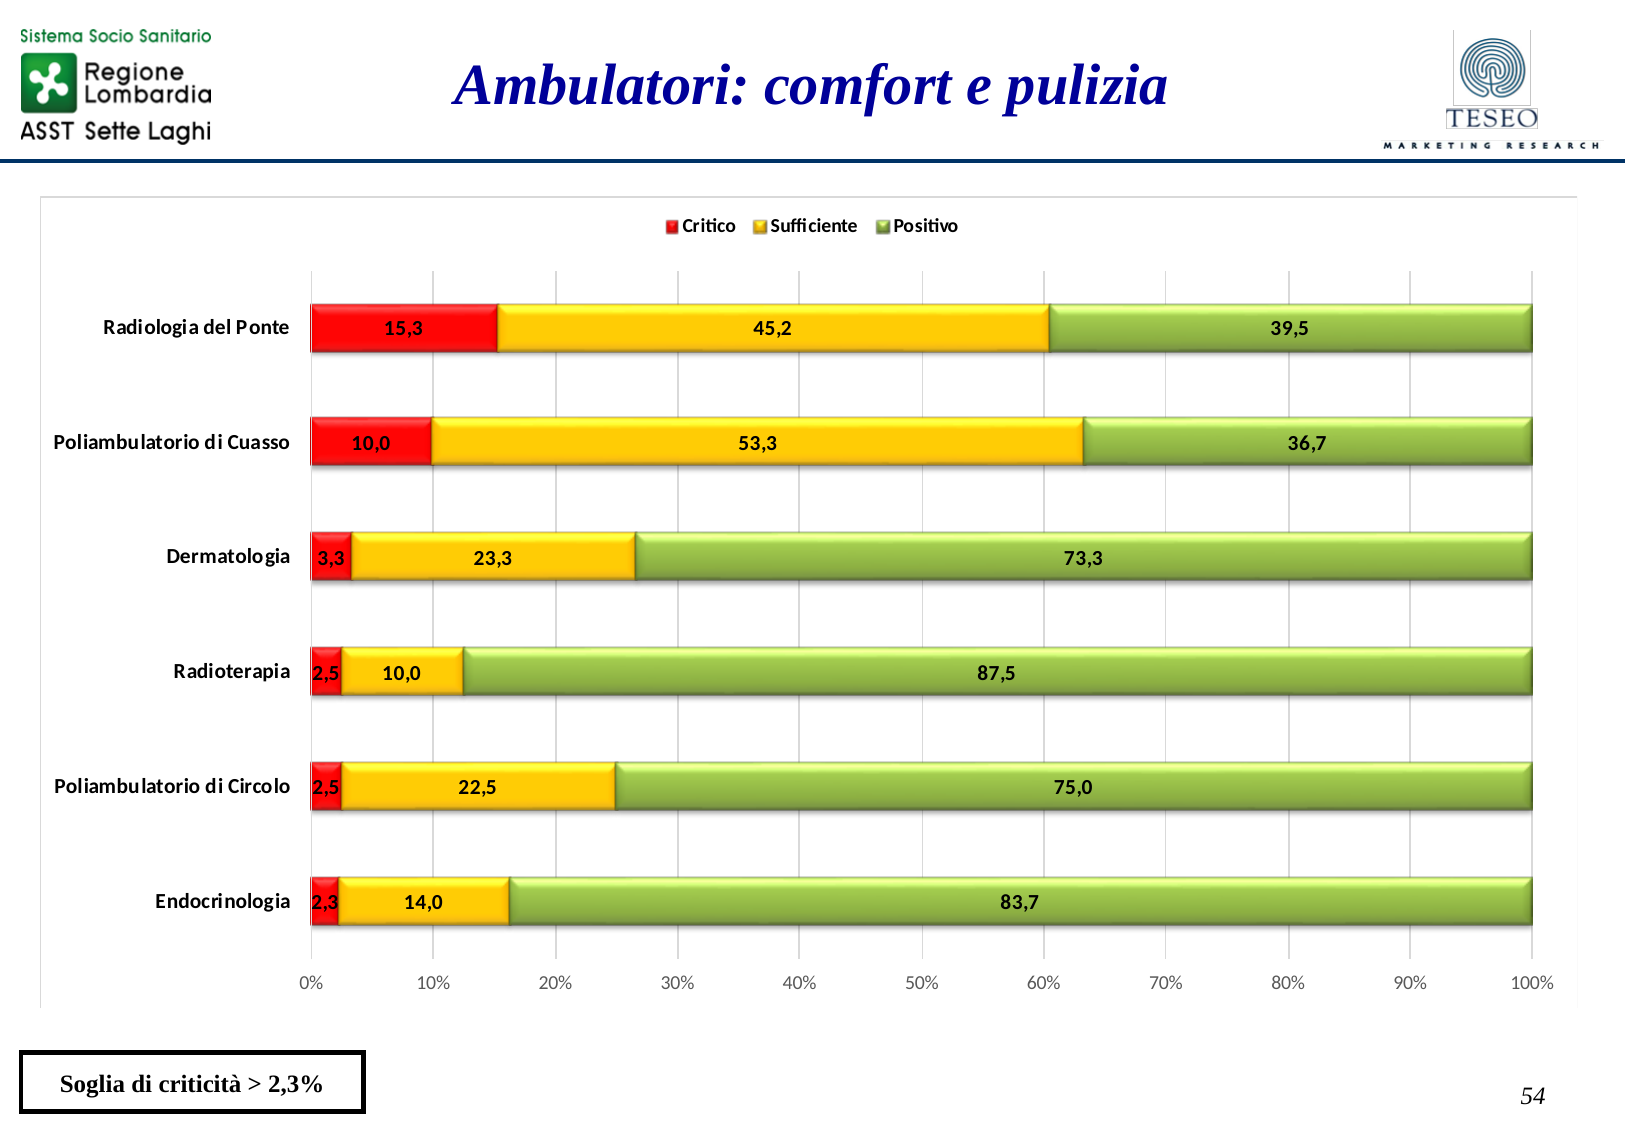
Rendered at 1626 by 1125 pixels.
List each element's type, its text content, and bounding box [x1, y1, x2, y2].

text_box Ambulatori: comfort e pulizia [268, 19, 1356, 144]
text_box Soglia di criticità > 2,3% [21, 1052, 364, 1112]
picture [21, 26, 211, 148]
picture [39, 196, 1578, 1008]
picture [1381, 30, 1604, 149]
